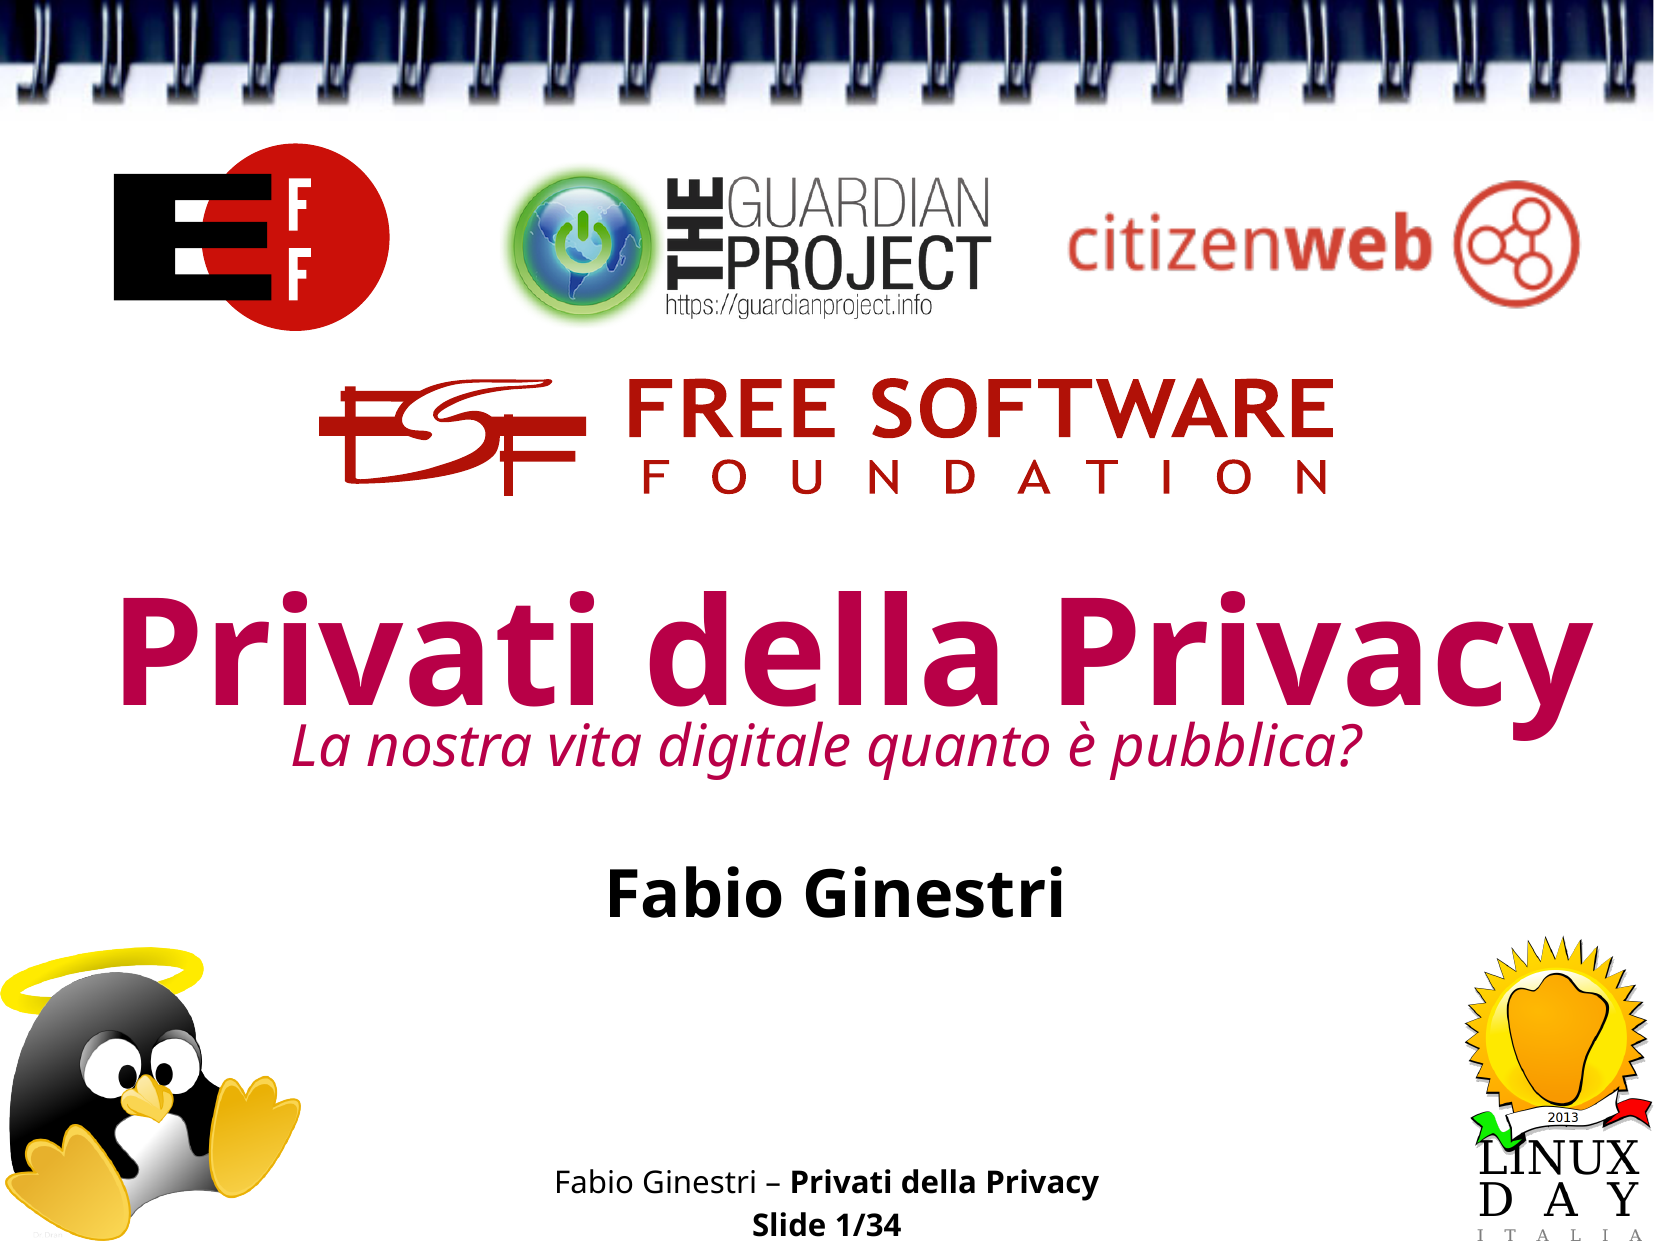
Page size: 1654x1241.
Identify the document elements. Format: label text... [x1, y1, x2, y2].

text_box Fabio Ginestri [589, 838, 1071, 932]
picture [318, 377, 1334, 497]
text_box La nostra vita digitale quanto è pubblica? [275, 696, 1378, 780]
text_box Fabio Ginestri – Privati della Privacy Slide <numero>/34 [550, 1152, 1104, 1241]
picture [1464, 935, 1654, 1241]
text_box Privati della Privacy [95, 537, 1558, 727]
picture [0, 947, 301, 1241]
picture [1062, 177, 1584, 313]
picture [106, 135, 398, 339]
picture [495, 159, 1010, 331]
picture [0, 0, 1654, 121]
